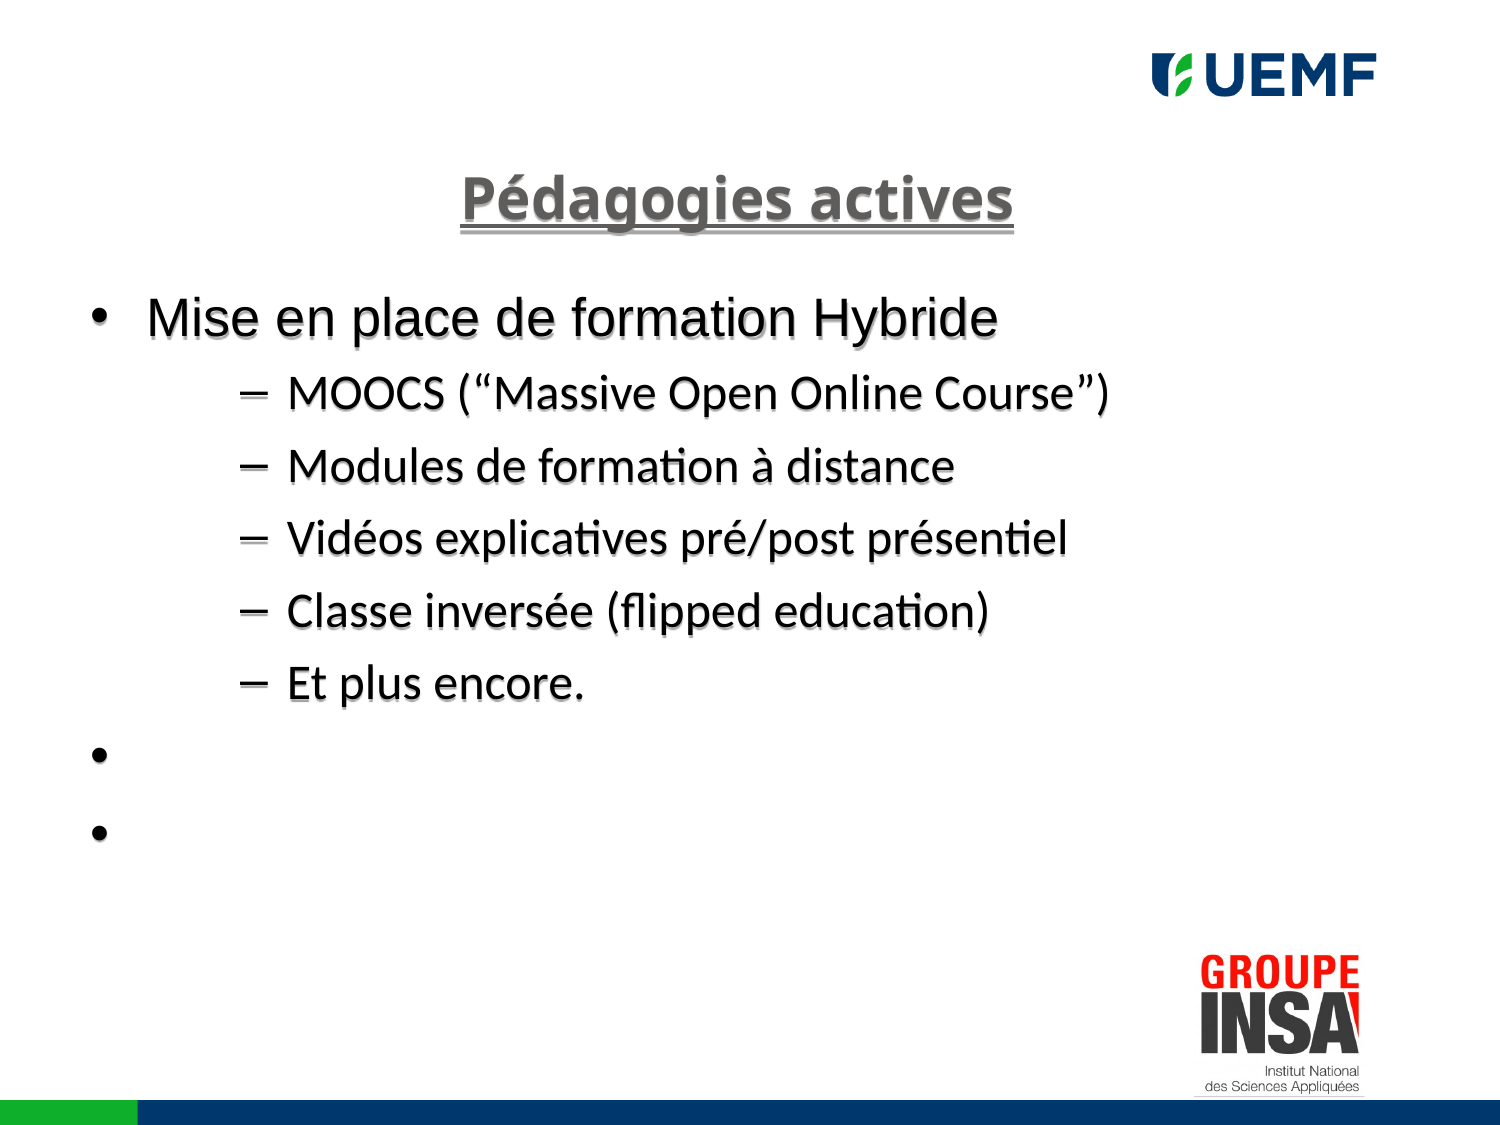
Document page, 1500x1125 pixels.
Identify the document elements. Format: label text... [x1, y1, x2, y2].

list Mise en place de formation Hybride MOOCS (“Massive Open Online Course”) Modules de formation à distance Vidéos explicatives pré/post présentiel Classe inversée (flipped education) Et plus encore. [75, 274, 1426, 1017]
title Pédagogies actives [62, 102, 1413, 291]
